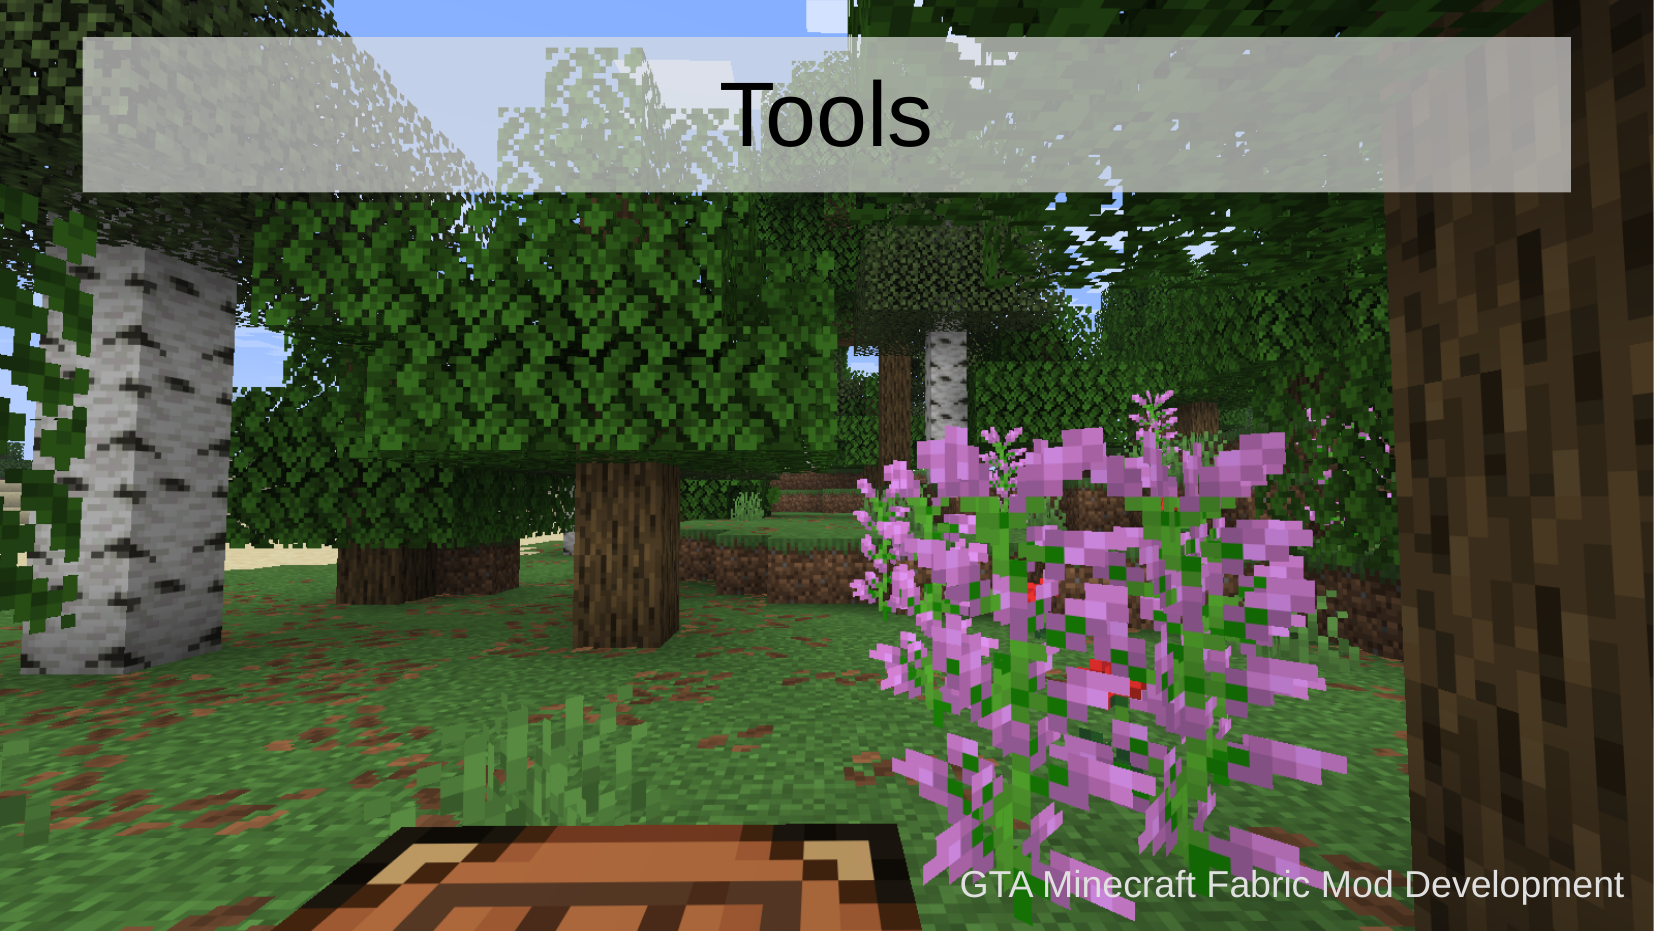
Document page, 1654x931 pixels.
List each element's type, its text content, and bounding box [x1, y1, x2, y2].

picture [0, 0, 1654, 931]
title Tools [82, 37, 1571, 193]
